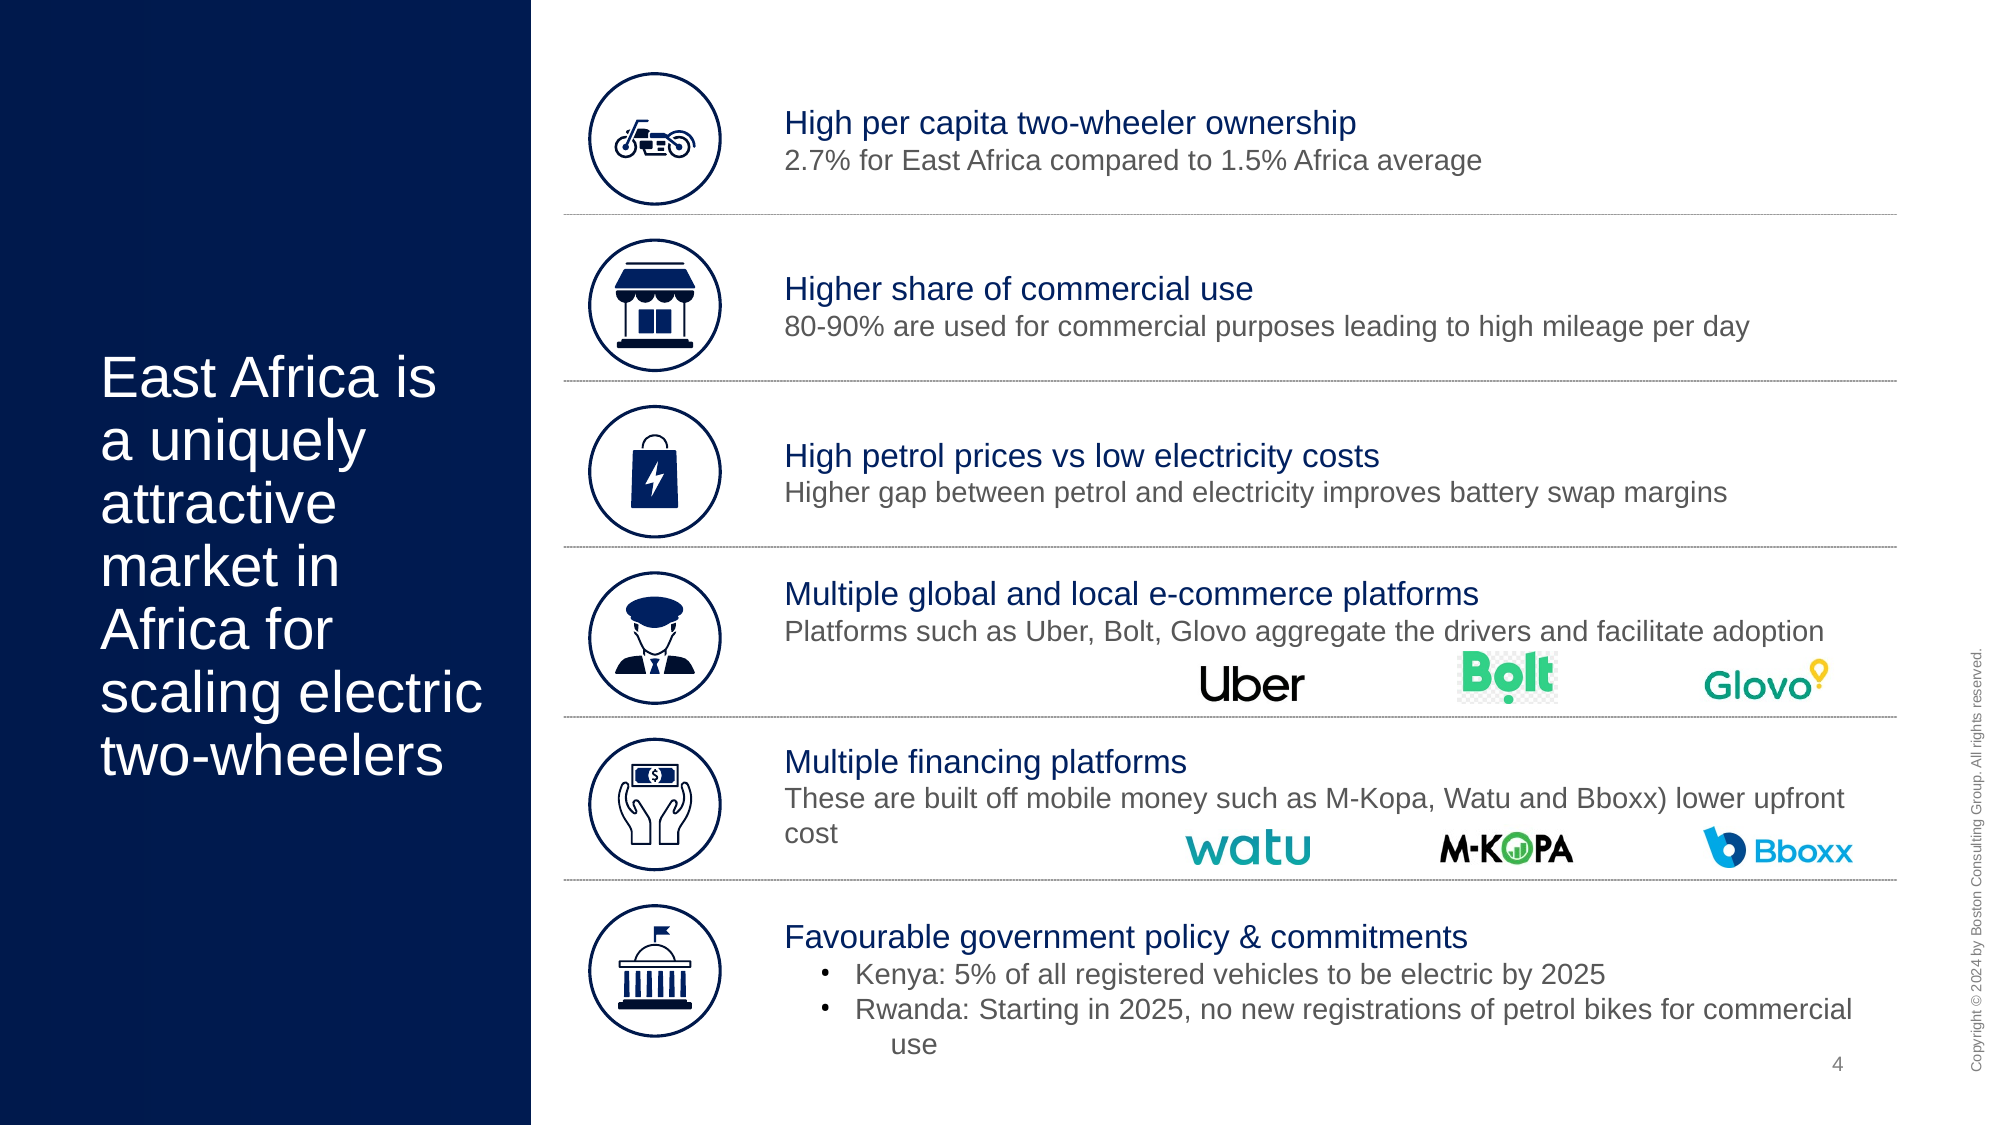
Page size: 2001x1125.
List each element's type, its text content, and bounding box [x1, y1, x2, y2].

text_box [707, 931, 721, 1011]
text_box [531, 0, 721, 1125]
text_box Favourable government policy & commitments Kenya: 5% of all registered vehicles to be electric by 2025 Rwanda: Starting in 2025, no new registrations of petrol bikes for commercial use [784, 915, 1897, 1027]
text_box High per capita two-wheeler ownership 2.7% for East Africa compared to 1.5% Africa average [784, 101, 1897, 177]
text_box Multiple global and local e-commerce platforms Platforms such as Uber, Bolt, Glovo aggregate the drivers and facilitate adoption [784, 572, 1897, 661]
picture [603, 918, 707, 1021]
picture [603, 584, 707, 687]
text_box [707, 598, 721, 678]
text_box Multiple financing platforms These are built off mobile money such as M-Kopa, Watu and Bboxx) lower upfront cost [784, 739, 1897, 851]
picture [603, 753, 707, 856]
title East Africa is a uniquely attractive market in Africa for scaling electric two-wheelers [100, 345, 491, 791]
text_box [707, 765, 721, 844]
text_box Higher share of commercial use 80-90% are used for commercial purposes leading to high mileage per day [784, 267, 1897, 344]
picture [1457, 651, 1558, 705]
picture [1185, 651, 1320, 705]
picture [1703, 826, 1853, 868]
text_box High petrol prices vs low electricity costs Higher gap between petrol and electricity improves battery swap margins [784, 433, 1897, 510]
picture [1696, 651, 1839, 705]
picture [1432, 824, 1581, 870]
picture [1185, 829, 1310, 865]
